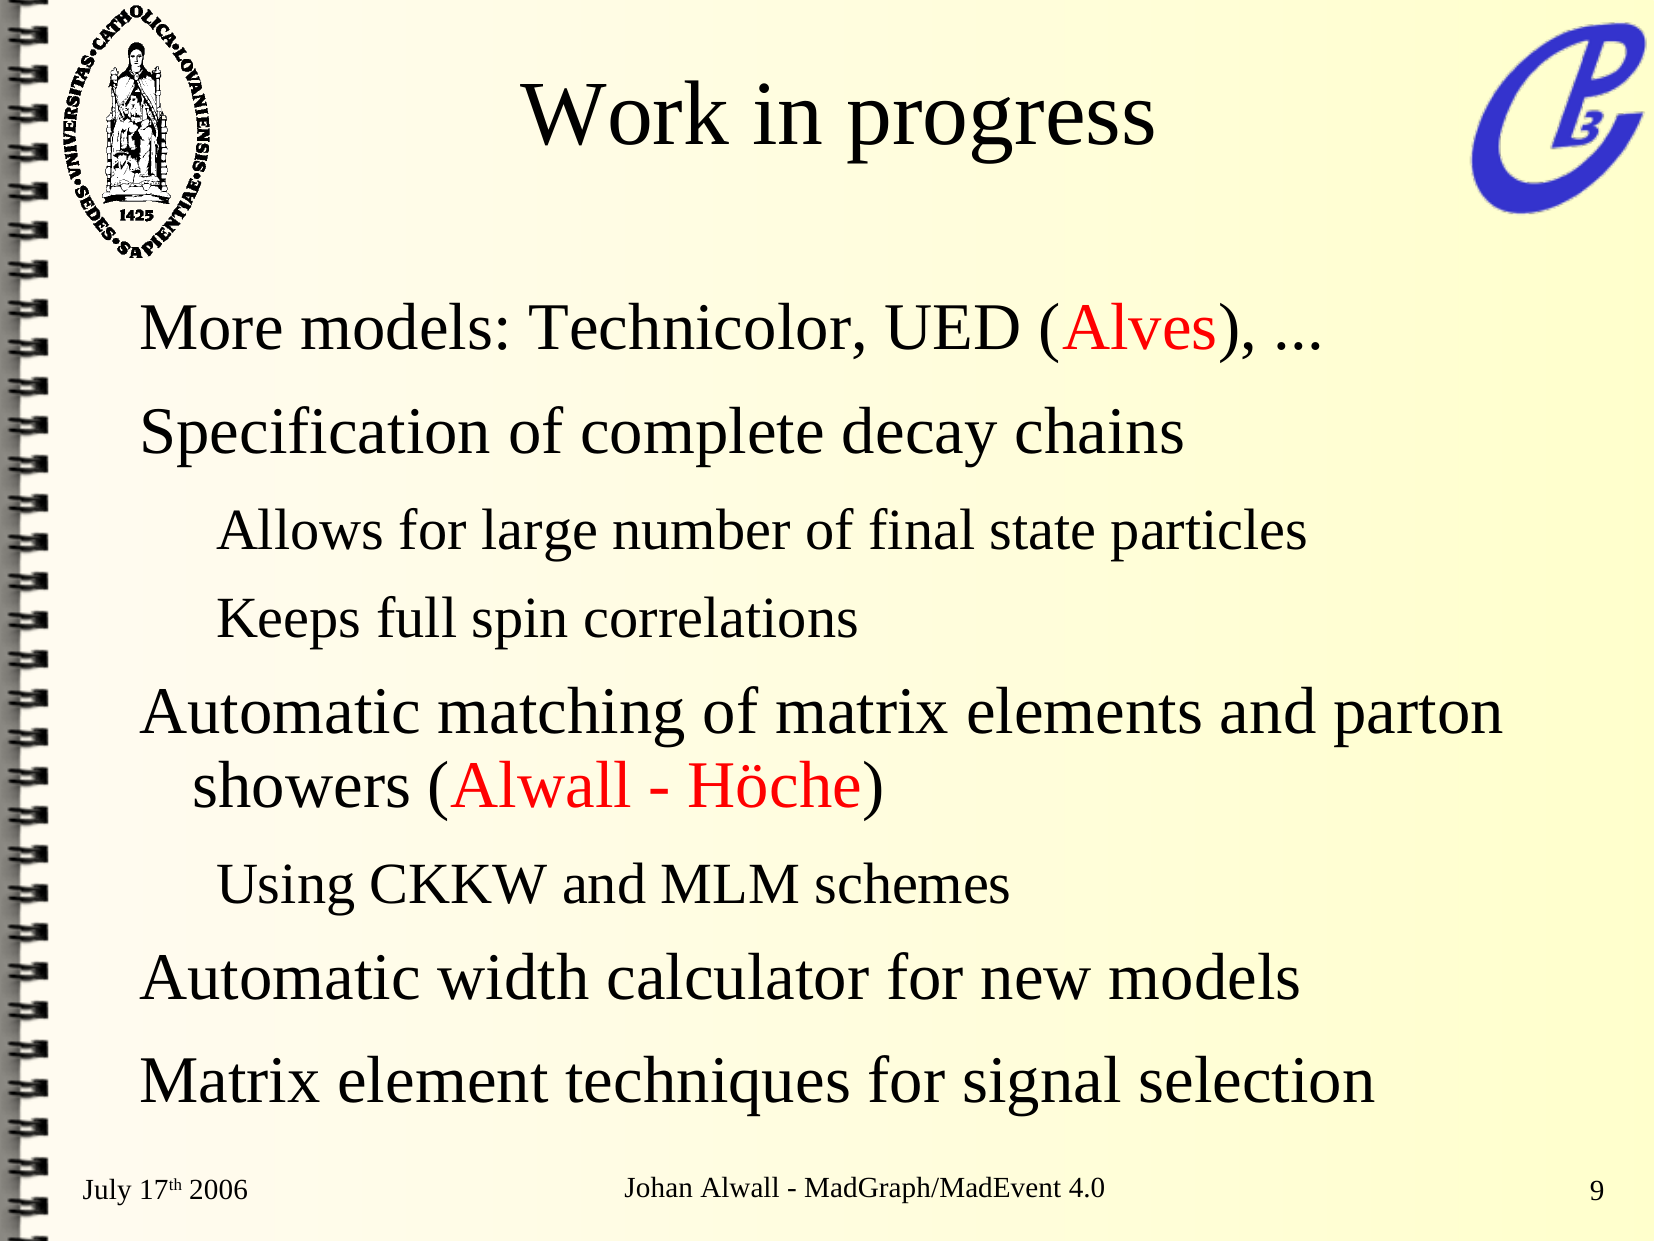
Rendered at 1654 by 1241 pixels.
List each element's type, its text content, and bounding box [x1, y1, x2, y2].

list More models: Technicolor, UED (Alves), ... Specification of complete decay chains Allows for large number of final state particles Keeps full spin correlations Automatic matching of matrix elements and parton showers (Alwall - Höche) Using CKKW and MLM schemes Automatic width calculator for new models Matrix element techniques for signal selection [121, 290, 1603, 1118]
picture [1467, 14, 1654, 216]
title Work in progress [234, 10, 1445, 218]
picture [0, 0, 1654, 1241]
